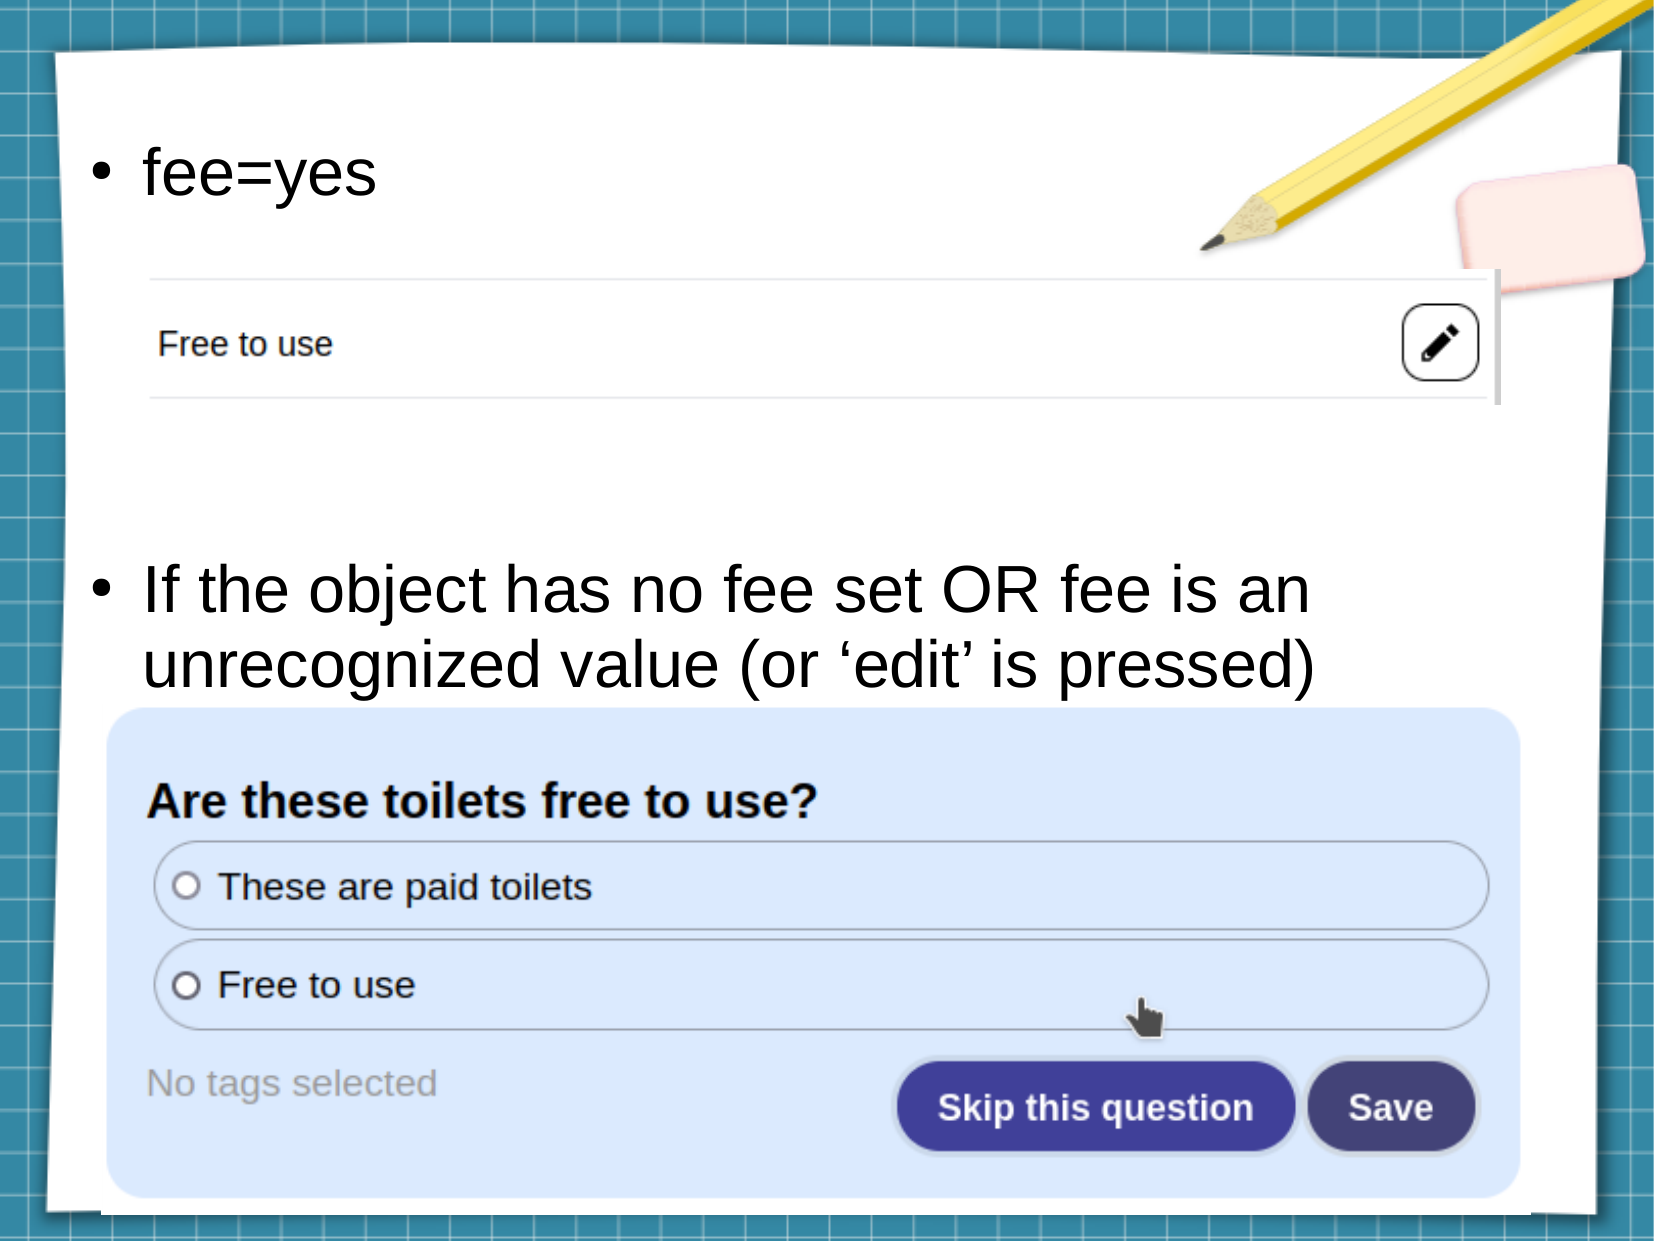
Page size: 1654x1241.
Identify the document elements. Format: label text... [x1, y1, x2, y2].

picture [0, 0, 1654, 1241]
list fee=yes If the object has no fee set OR fee is an unrecognized value (or ‘edit’ is pressed) [71, 135, 1561, 855]
